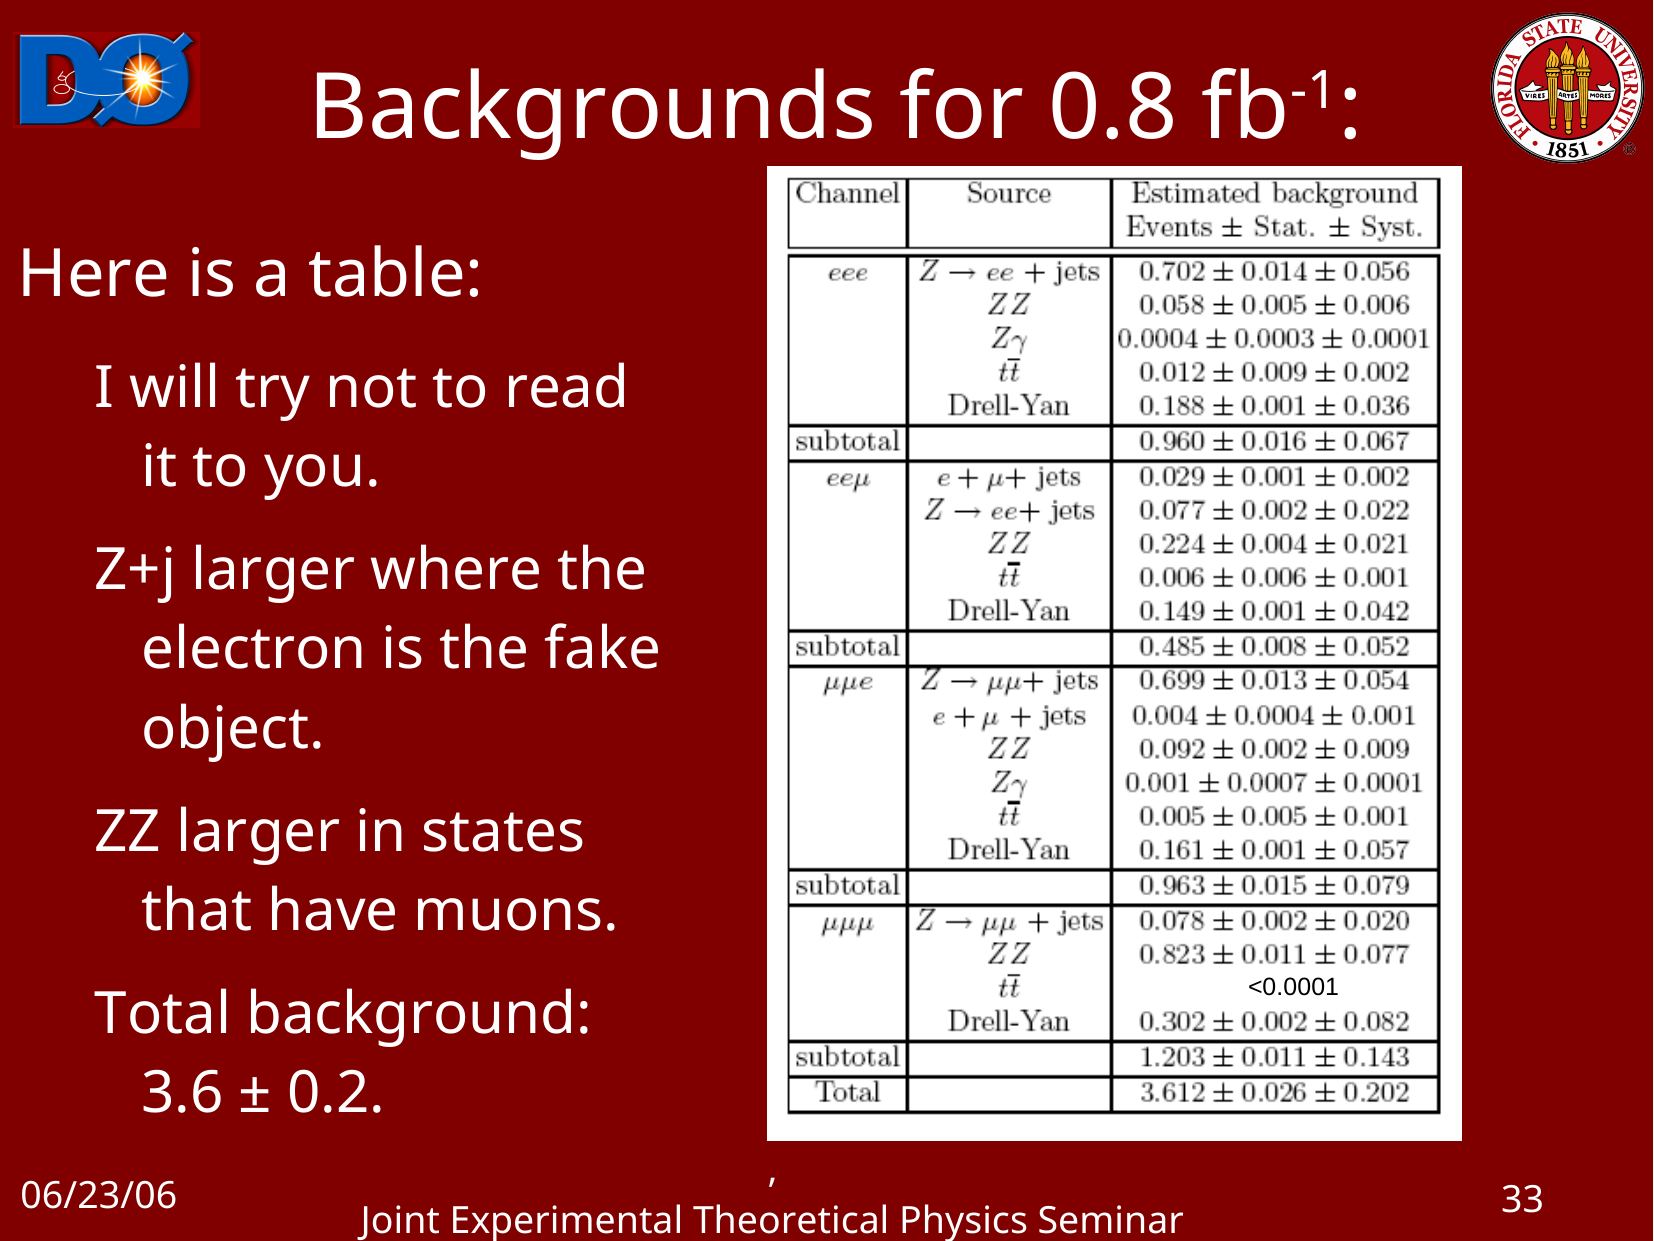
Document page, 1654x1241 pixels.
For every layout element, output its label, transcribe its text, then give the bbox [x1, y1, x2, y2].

text_box <0.0001 [1233, 965, 1366, 1009]
list Here is a table: I will try not to read it to you. Z+j larger where the electron is the fake object. ZZ larger in states that have muons. Total background: 3.6 ± 0.2. [0, 225, 670, 1044]
picture [1489, 11, 1646, 165]
picture [767, 166, 1462, 1141]
picture [13, 32, 196, 128]
title Backgrounds for 0.8 fb-1: [196, 0, 1475, 208]
